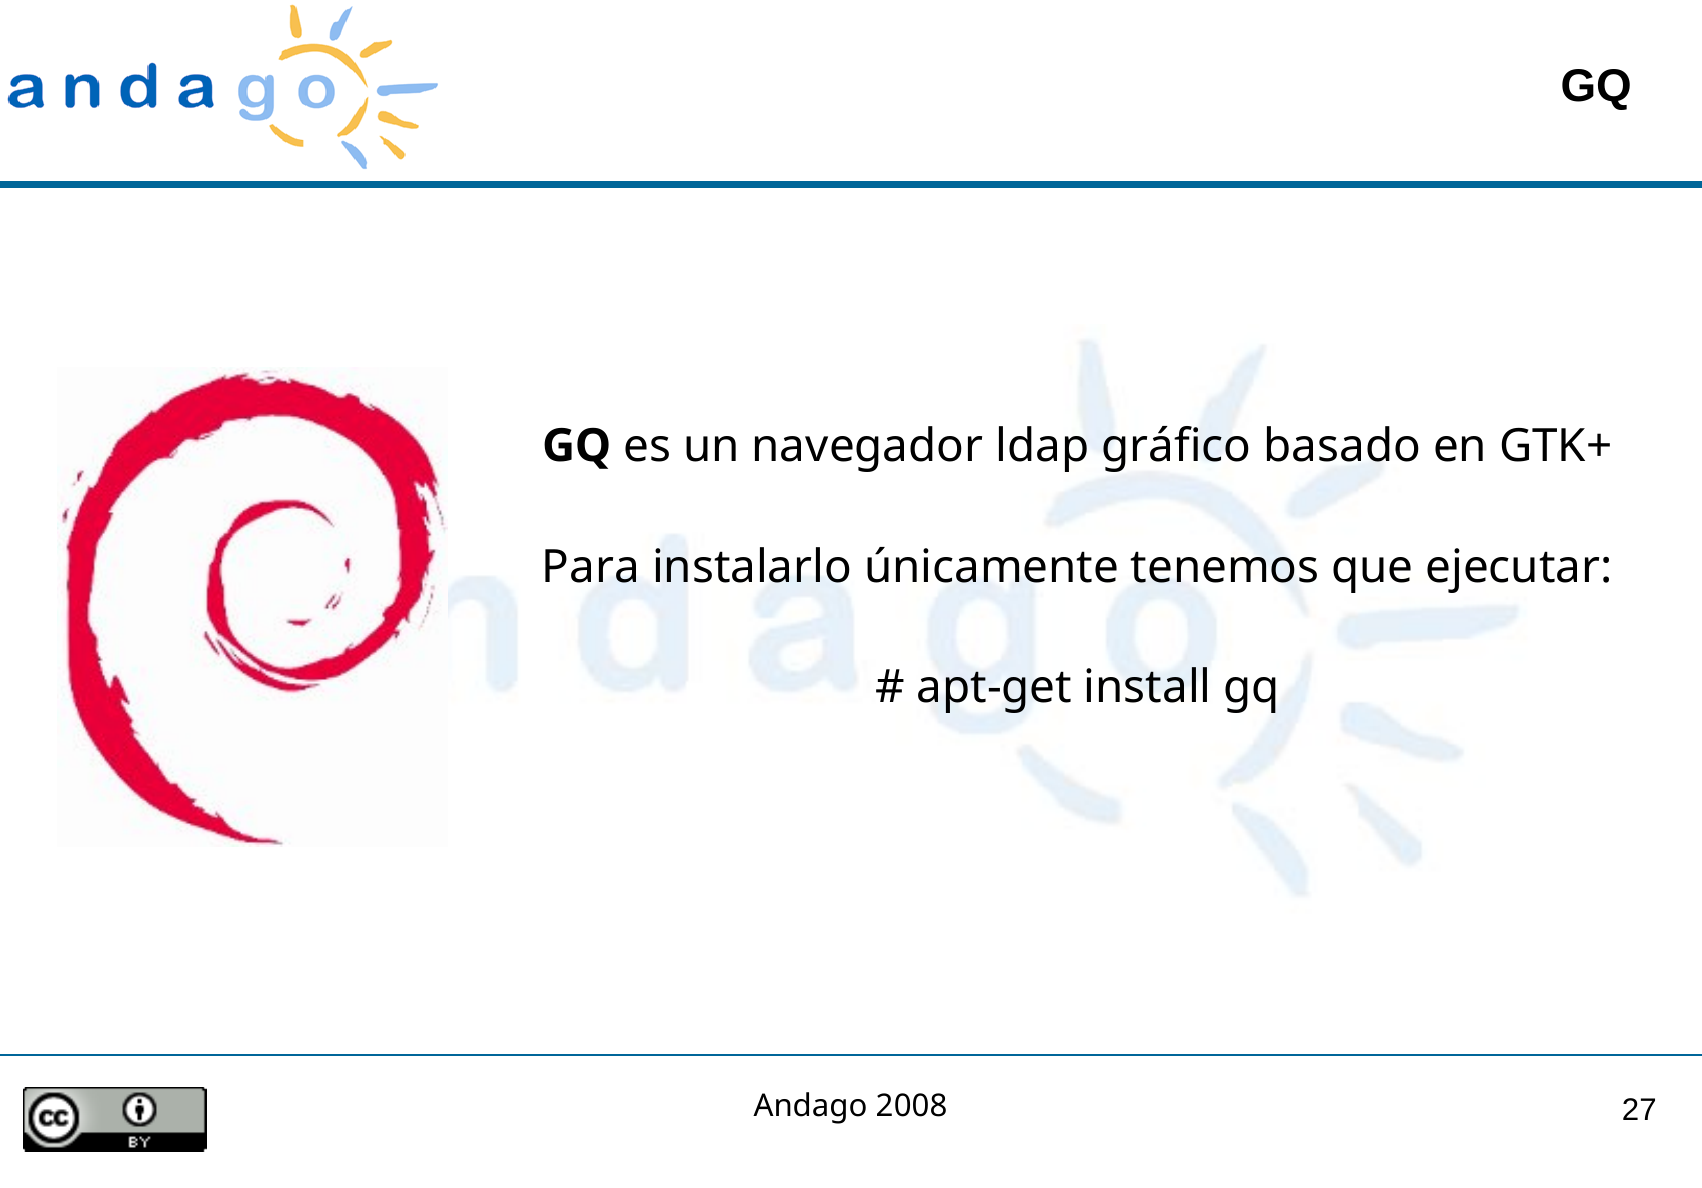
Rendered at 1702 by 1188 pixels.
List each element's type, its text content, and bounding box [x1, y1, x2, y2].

picture [0, 0, 255, 175]
picture [57, 324, 1538, 919]
picture [23, 1087, 207, 1152]
title GQ [255, 0, 1702, 181]
subtitle GQ es un navegador ldap gráfico basado en GTK+ Para instalarlo únicamente tenemos que ejecutar: # apt-get install gq [354, 219, 1702, 916]
